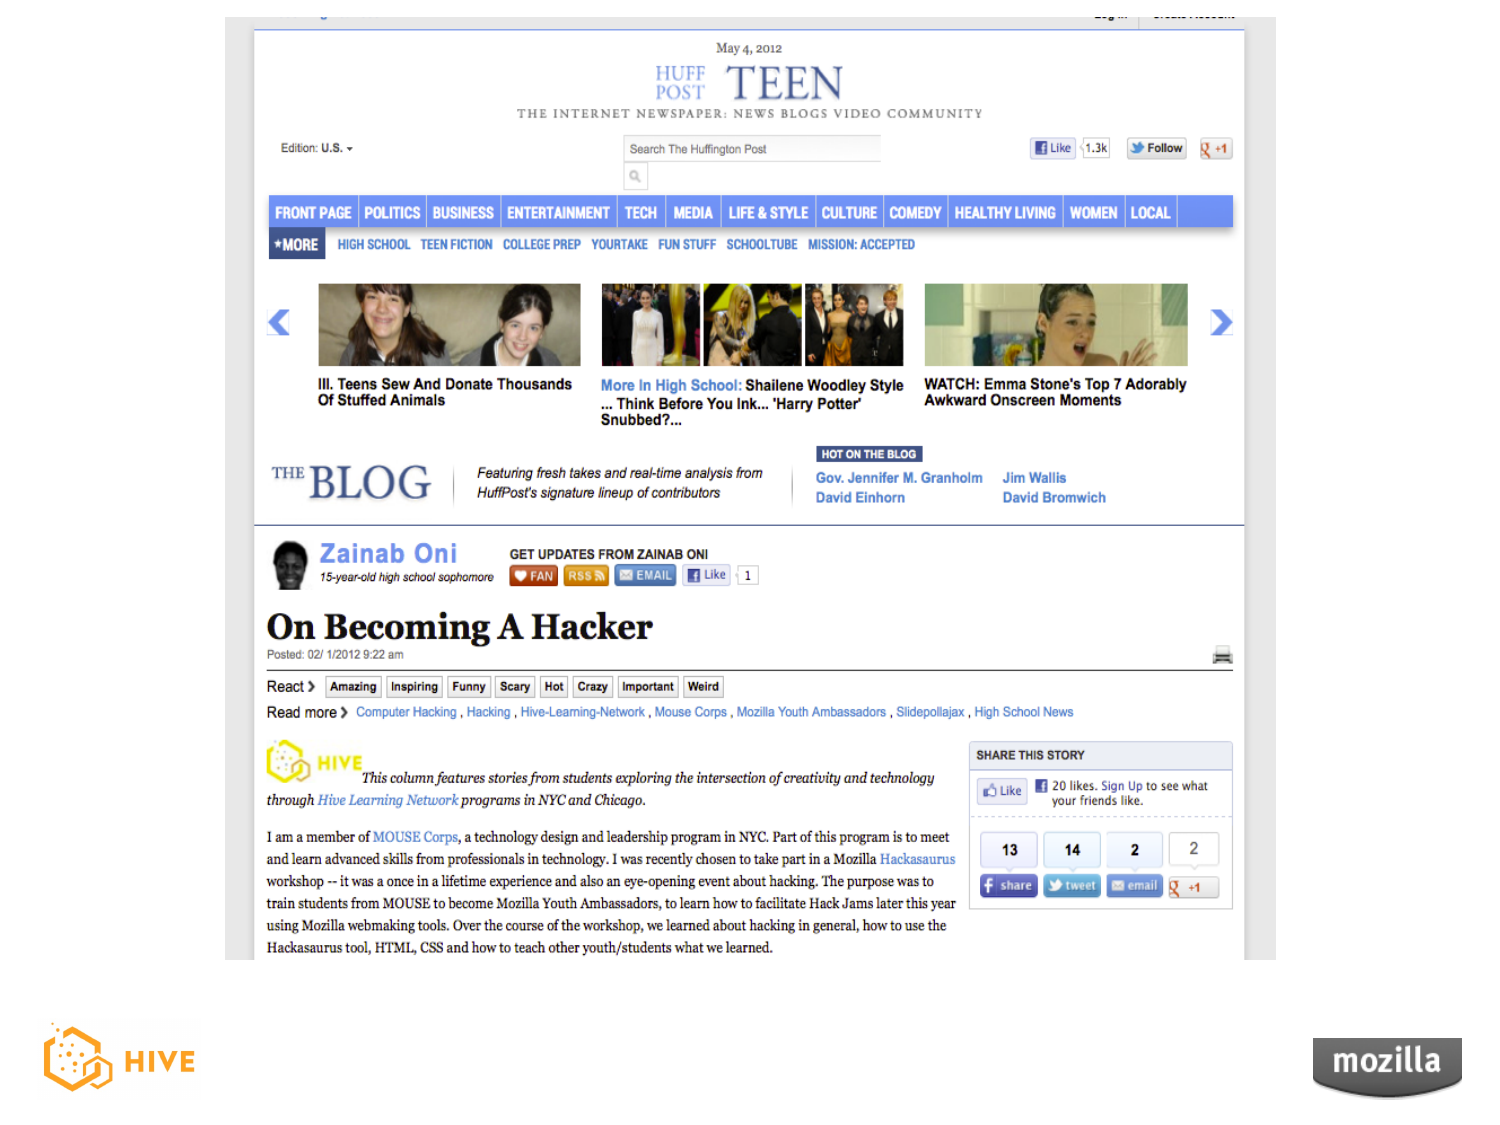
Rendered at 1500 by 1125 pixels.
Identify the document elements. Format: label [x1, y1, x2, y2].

picture [37, 1018, 201, 1100]
picture [225, 17, 1276, 961]
picture [1313, 1038, 1462, 1100]
